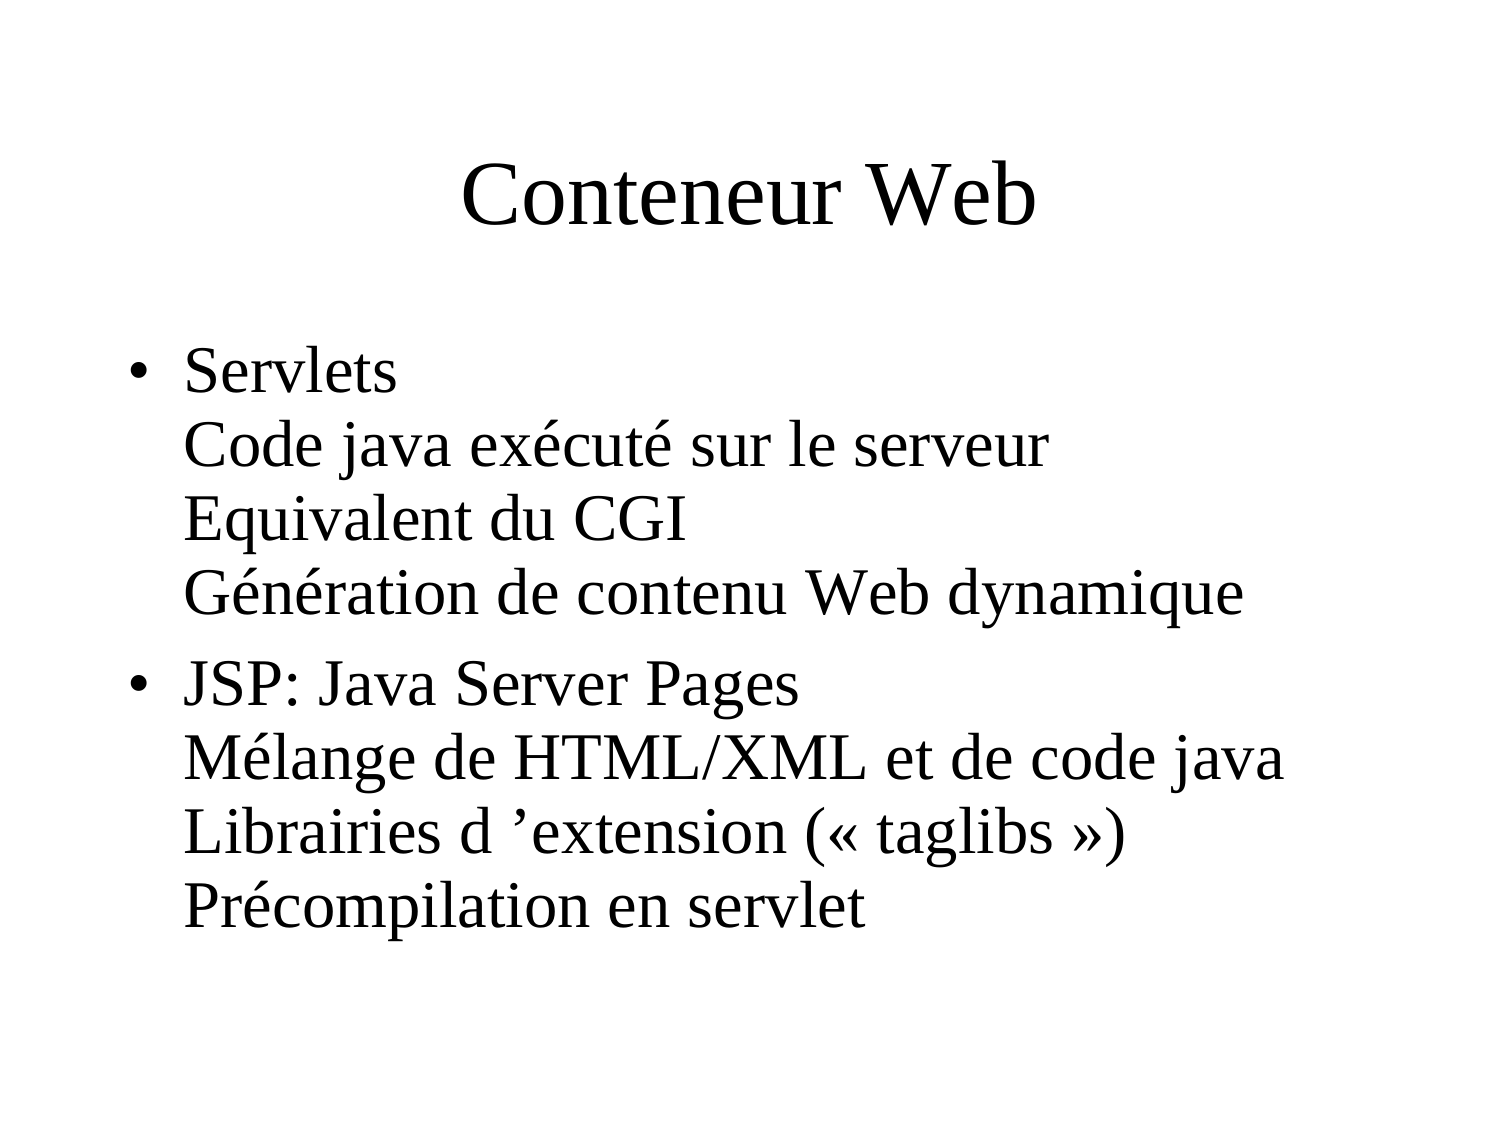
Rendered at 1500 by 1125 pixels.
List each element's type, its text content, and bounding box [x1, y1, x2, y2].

list Servlets Code java exécuté sur le serveur Equivalent du CGI Génération de contenu Web dynamique JSP: Java Server Pages Mélange de HTML/XML et de code java Librairies d ’extension (« taglibs ») Précompilation en servlet [112, 324, 1388, 1001]
title Conteneur Web [112, 99, 1388, 288]
